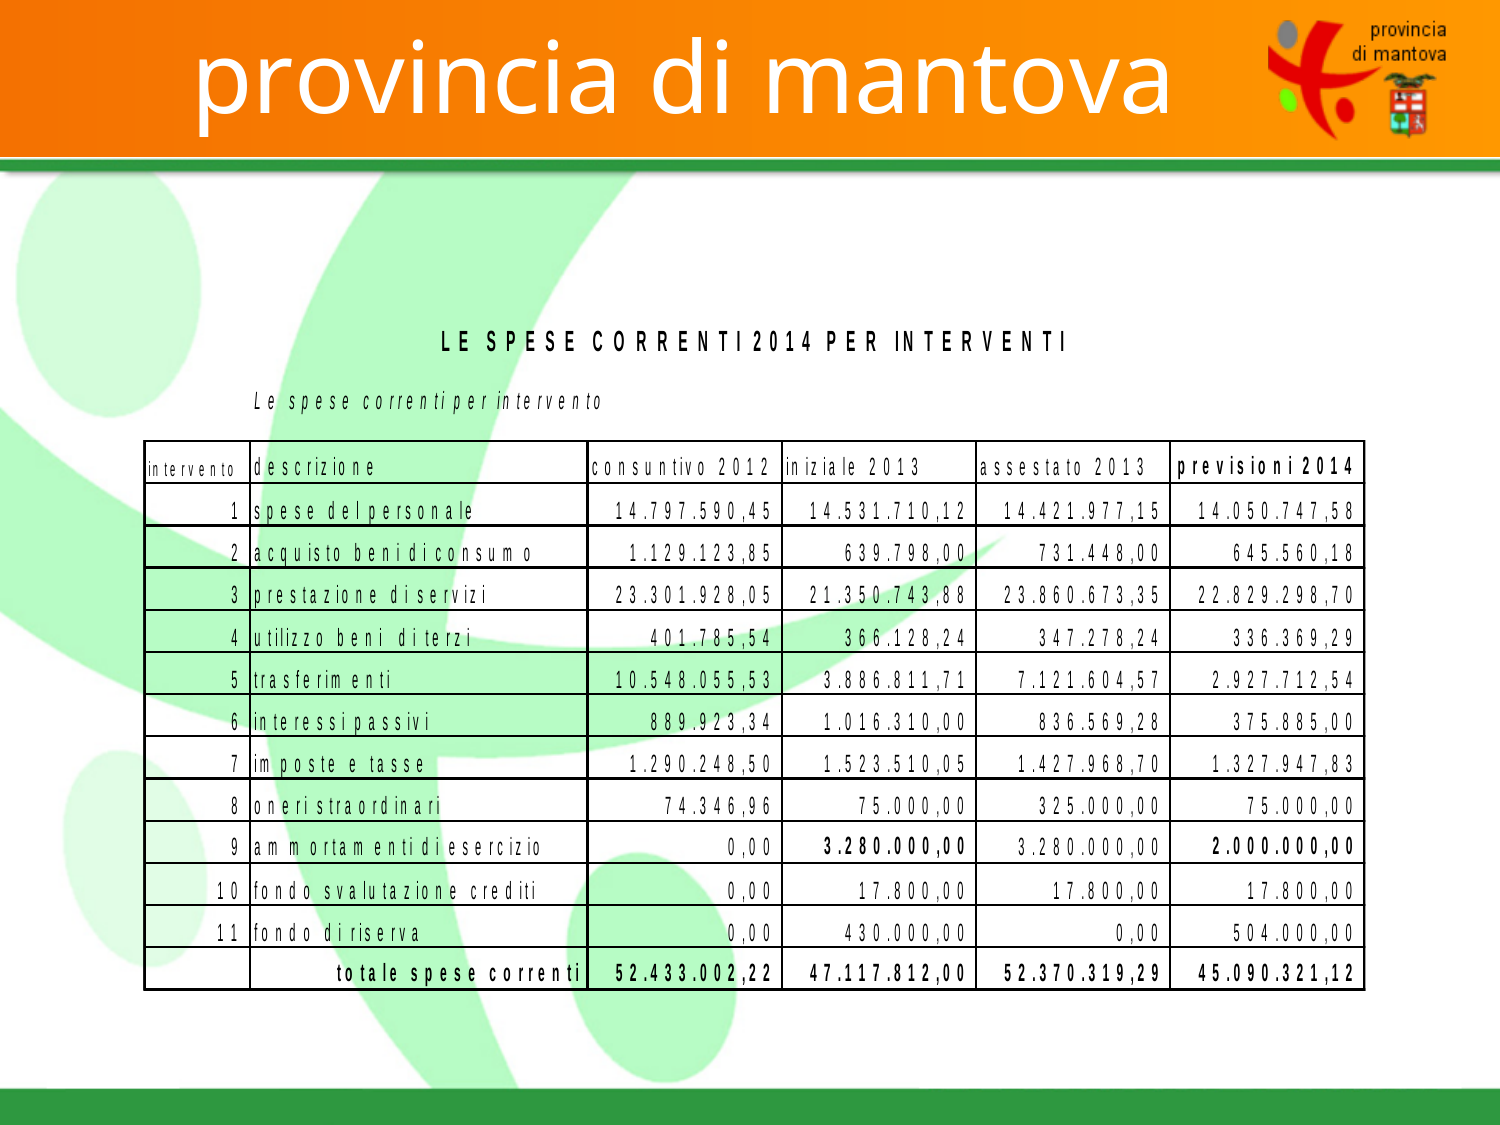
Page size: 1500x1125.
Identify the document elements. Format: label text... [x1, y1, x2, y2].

picture [1267, 15, 1452, 142]
text_box provincia di mantova [176, 5, 1205, 142]
picture [0, 157, 1500, 1125]
